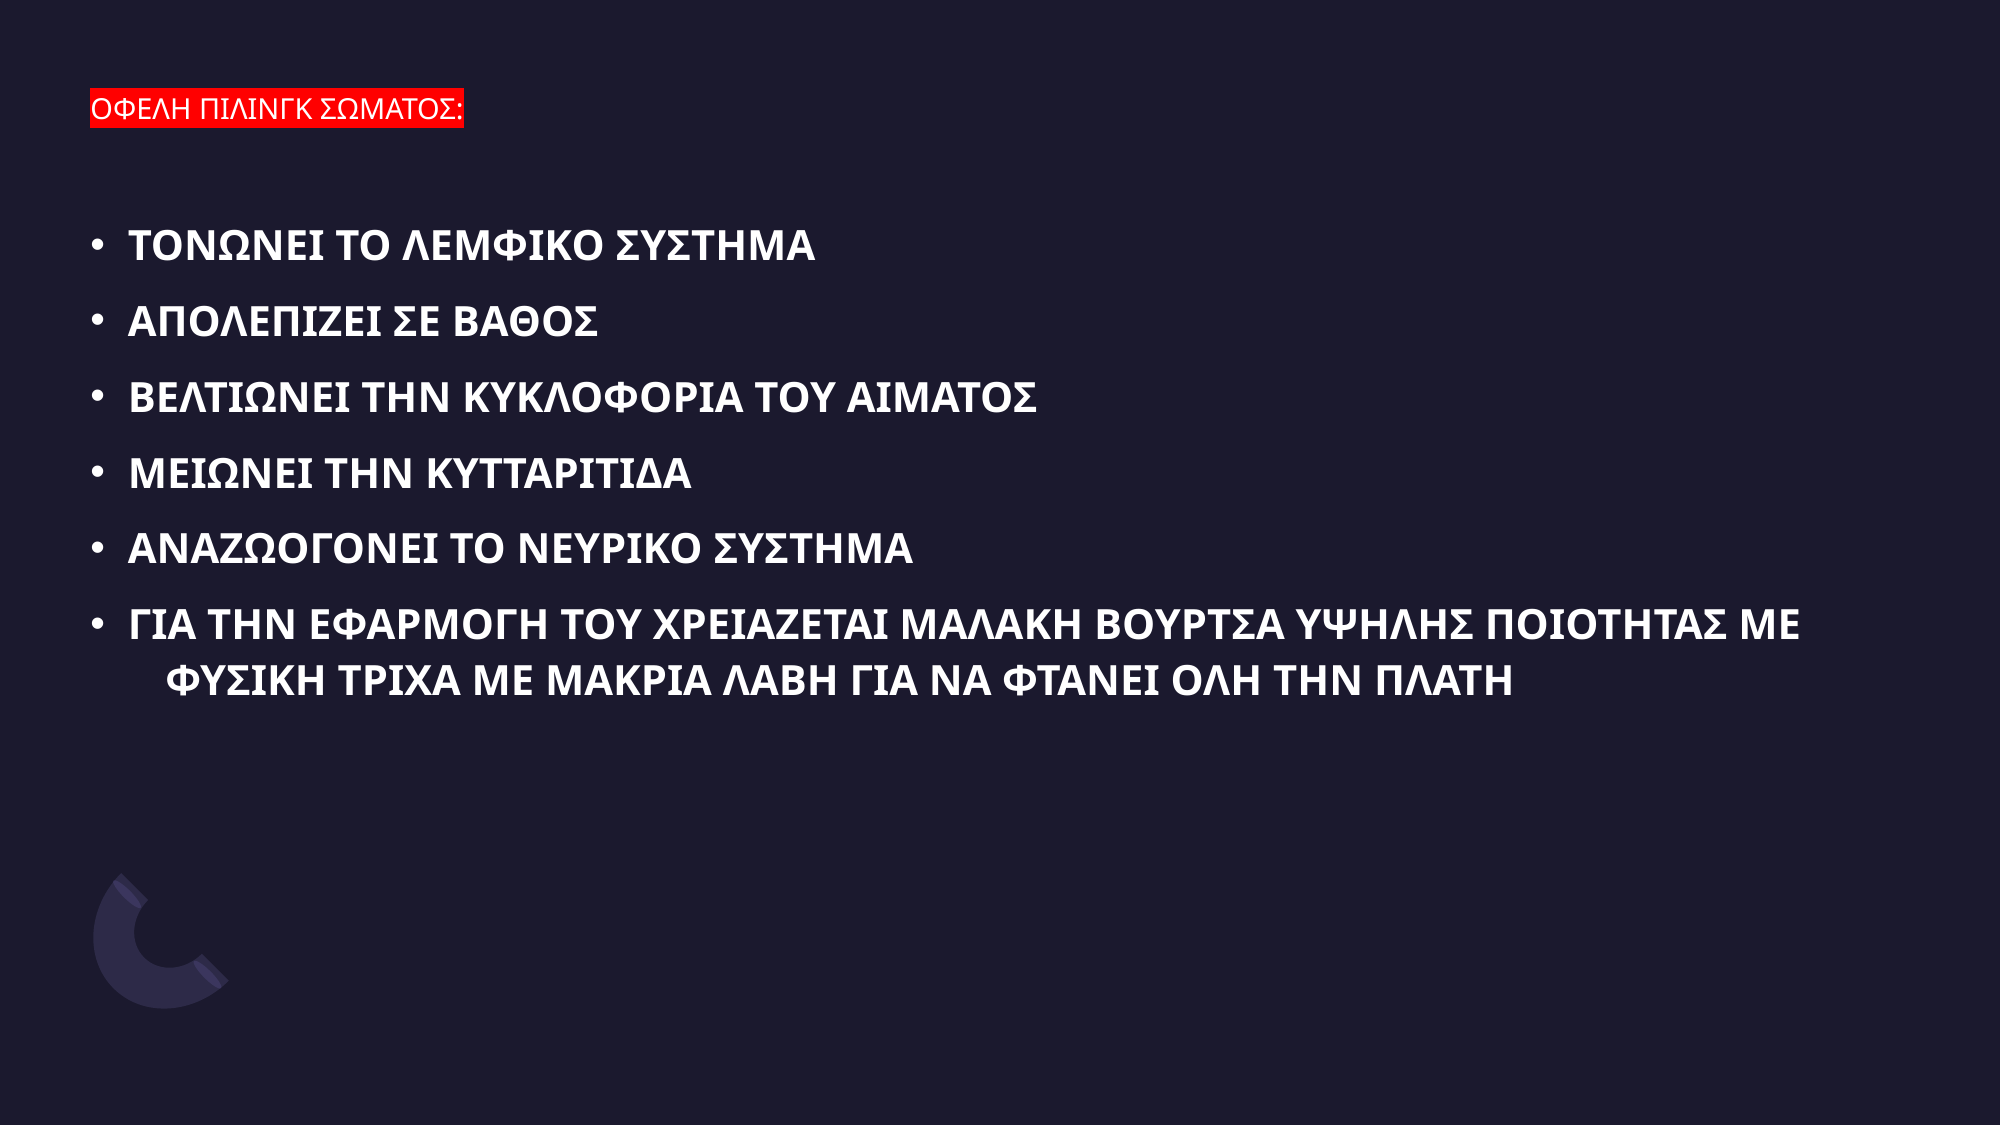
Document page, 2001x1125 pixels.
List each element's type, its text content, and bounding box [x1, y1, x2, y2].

list ΤΟΝΩΝΕΙ ΤΟ ΛΕΜΦΙΚΟ ΣΥΣΤΗΜΑ ΑΠΟΛΕΠΙΖΕΙ ΣΕ ΒΑΘΟΣ ΒΕΛΤΙΩΝΕΙ ΤΗΝ ΚΥΚΛΟΦΟΡΙΑ ΤΟΥ ΑΙΜΑΤΟΣ ΜΕΙΩΝΕΙ ΤΗΝ ΚΥΤΤΑΡΙΤΙΔΑ ΑΝΑΖΩΟΓΟΝΕΙ ΤΟ ΝΕΥΡΙΚΟ ΣΥΣΤΗΜΑ ΓΙΑ ΤΗΝ ΕΦΑΡΜΟΓΗ ΤΟΥ ΧΡΕΙΑΖΕΤΑΙ ΜΑΛΑΚΗ ΒΟΥΡΤΣΑ ΥΨΗΛΗΣ ΠΟΙΟΤΗΤΑΣ ΜΕ ΦΥΣΙΚΗ ΤΡΙΧΑ ΜΕ ΜΑΚΡΙΑ ΛΑΒΗ ΓΙΑ ΝΑ ΦΤΑΝΕΙ ΟΛΗ ΤΗΝ ΠΛΑΤΗ [90, 213, 1910, 854]
title ΟΦΕΛΗ ΠΙΛΙΝΓΚ ΣΩΜΑΤΟΣ: [90, 90, 749, 188]
